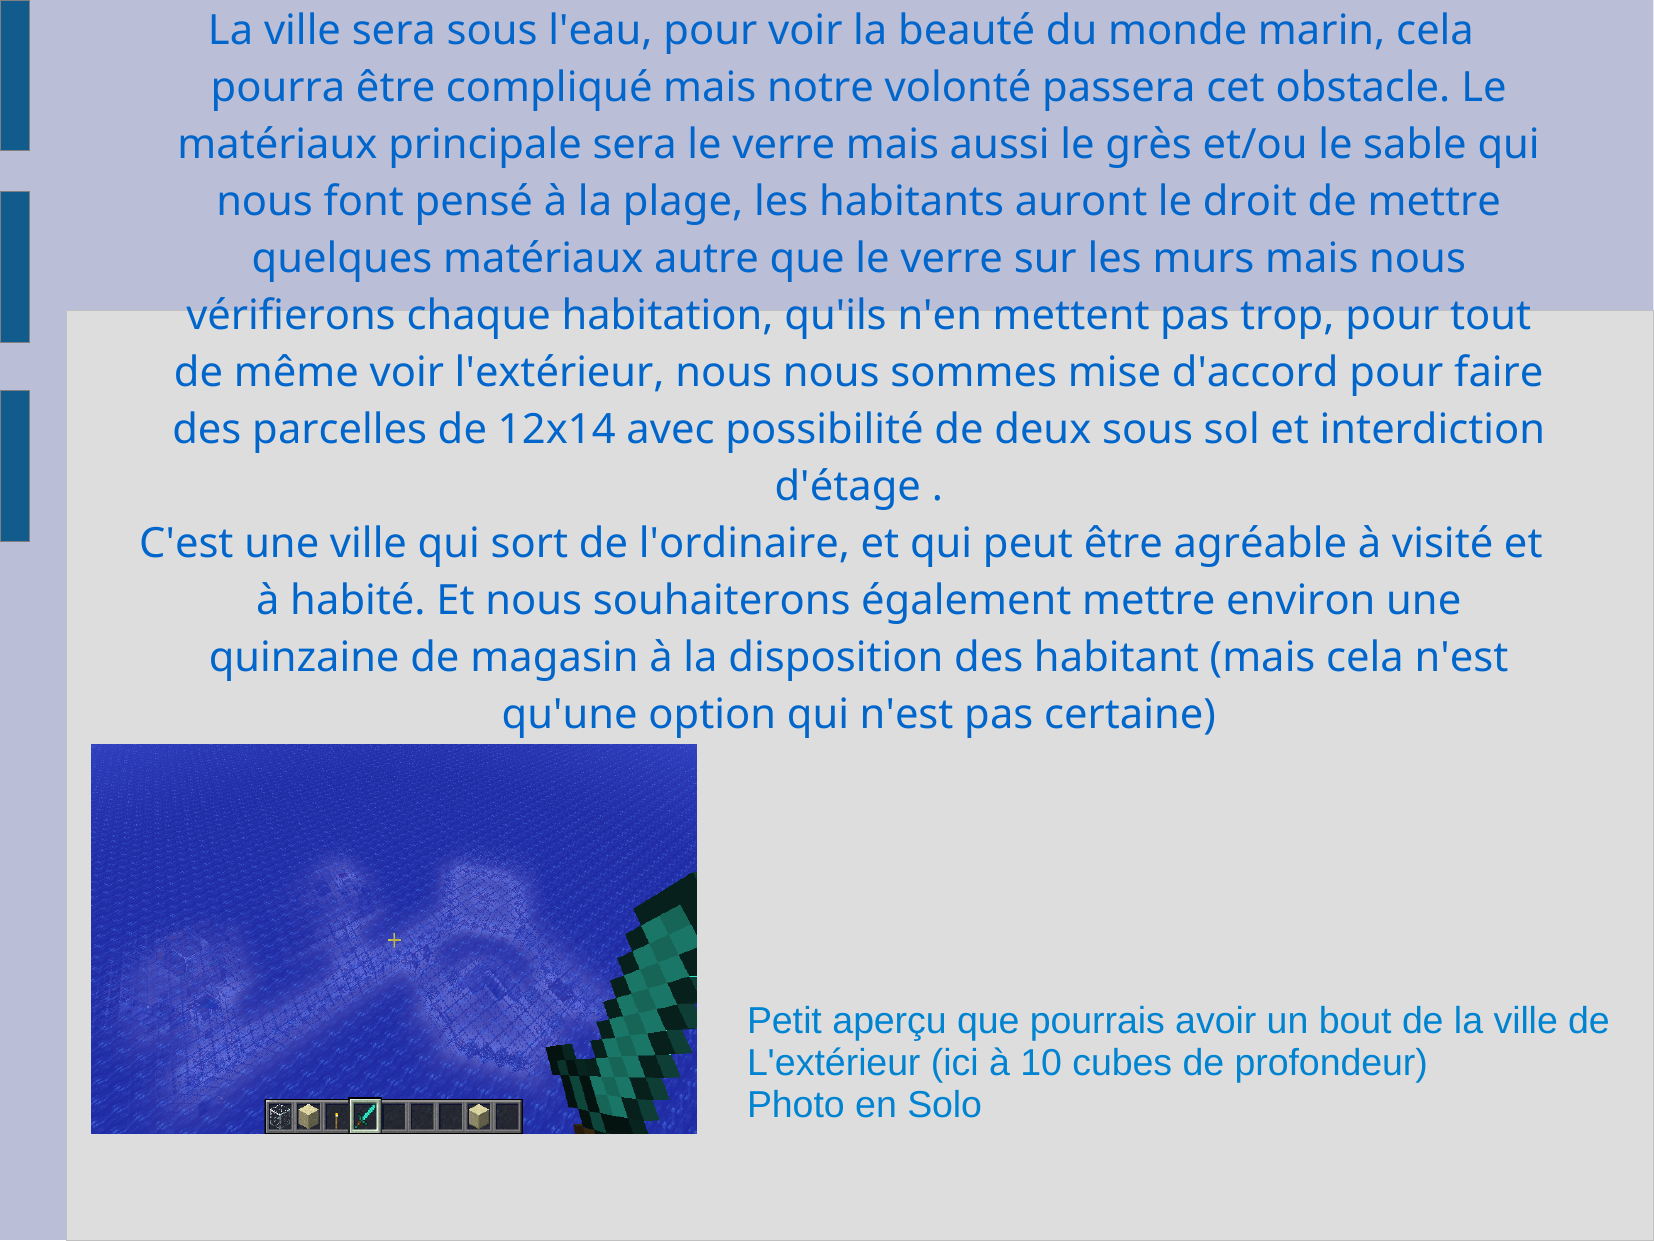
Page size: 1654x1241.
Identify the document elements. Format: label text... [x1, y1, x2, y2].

picture [91, 744, 697, 1134]
subtitle La ville sera sous l'eau, pour voir la beauté du monde marin, cela pourra être compliqué mais notre volonté passera cet obstacle. Le matériaux principale sera le verre mais aussi le grès et/ou le sable qui nous font pensé à la plage, les habitants auront le droit de mettre quelques matériaux autre que le verre sur les murs mais nous vérifierons chaque habitation, qu'ils n'en mettent pas trop, pour tout de même voir l'extérieur, nous nous sommes mise d'accord pour faire des parcelles de 12x14 avec possibilité de deux sous sol et interdiction d'étage . C'est une ville qui sort de l'ordinaire, et qui peut être agréable à visité et à habité. Et nous souhaiterons également mettre environ une quinzaine de magasin à la disposition des habitant (mais cela n'est qu'une option qui n'est pas certaine) [135, 7, 1548, 733]
text_box Petit aperçu que pourrais avoir un bout de la ville de L'extérieur (ici à 10 cubes de profondeur) Photo en Solo [732, 992, 1636, 1134]
